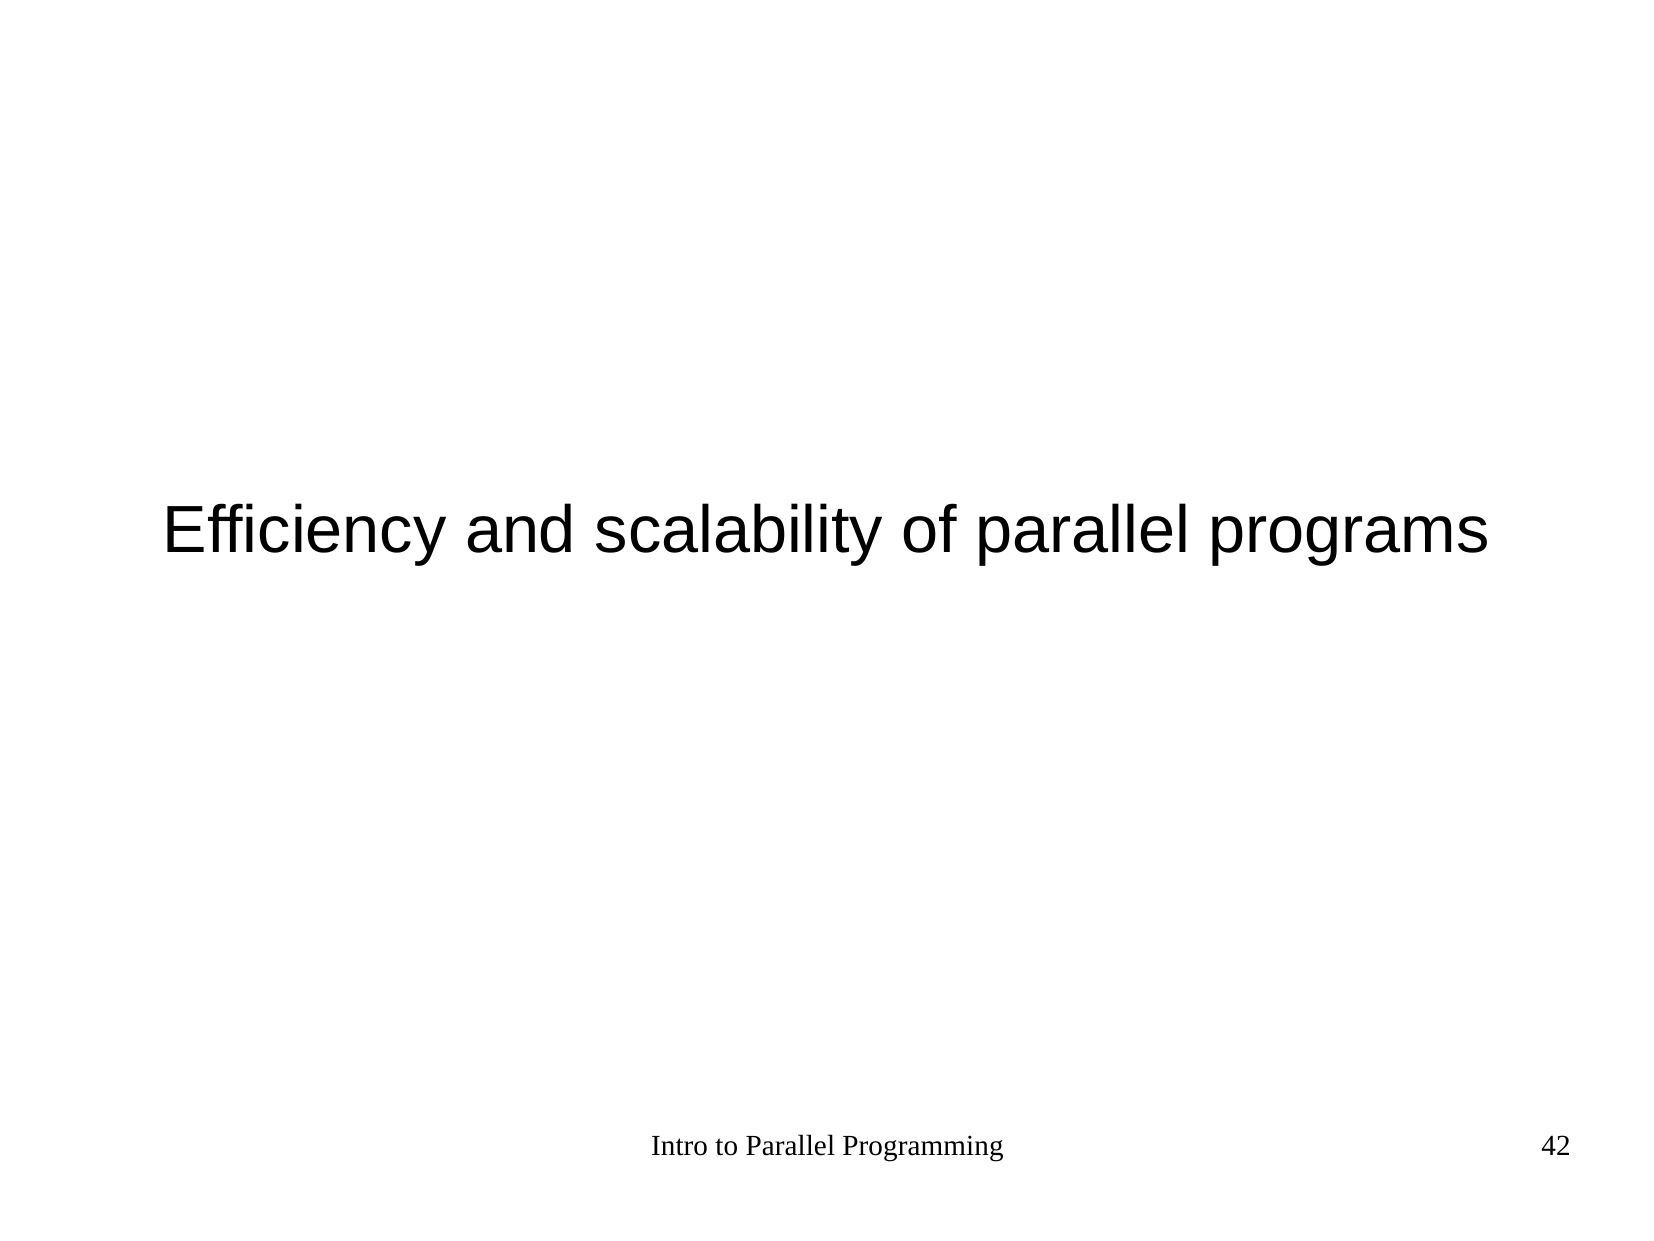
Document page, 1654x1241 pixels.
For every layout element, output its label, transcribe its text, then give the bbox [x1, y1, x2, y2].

subtitle Efficiency and scalability of parallel programs [82, 49, 1571, 1010]
